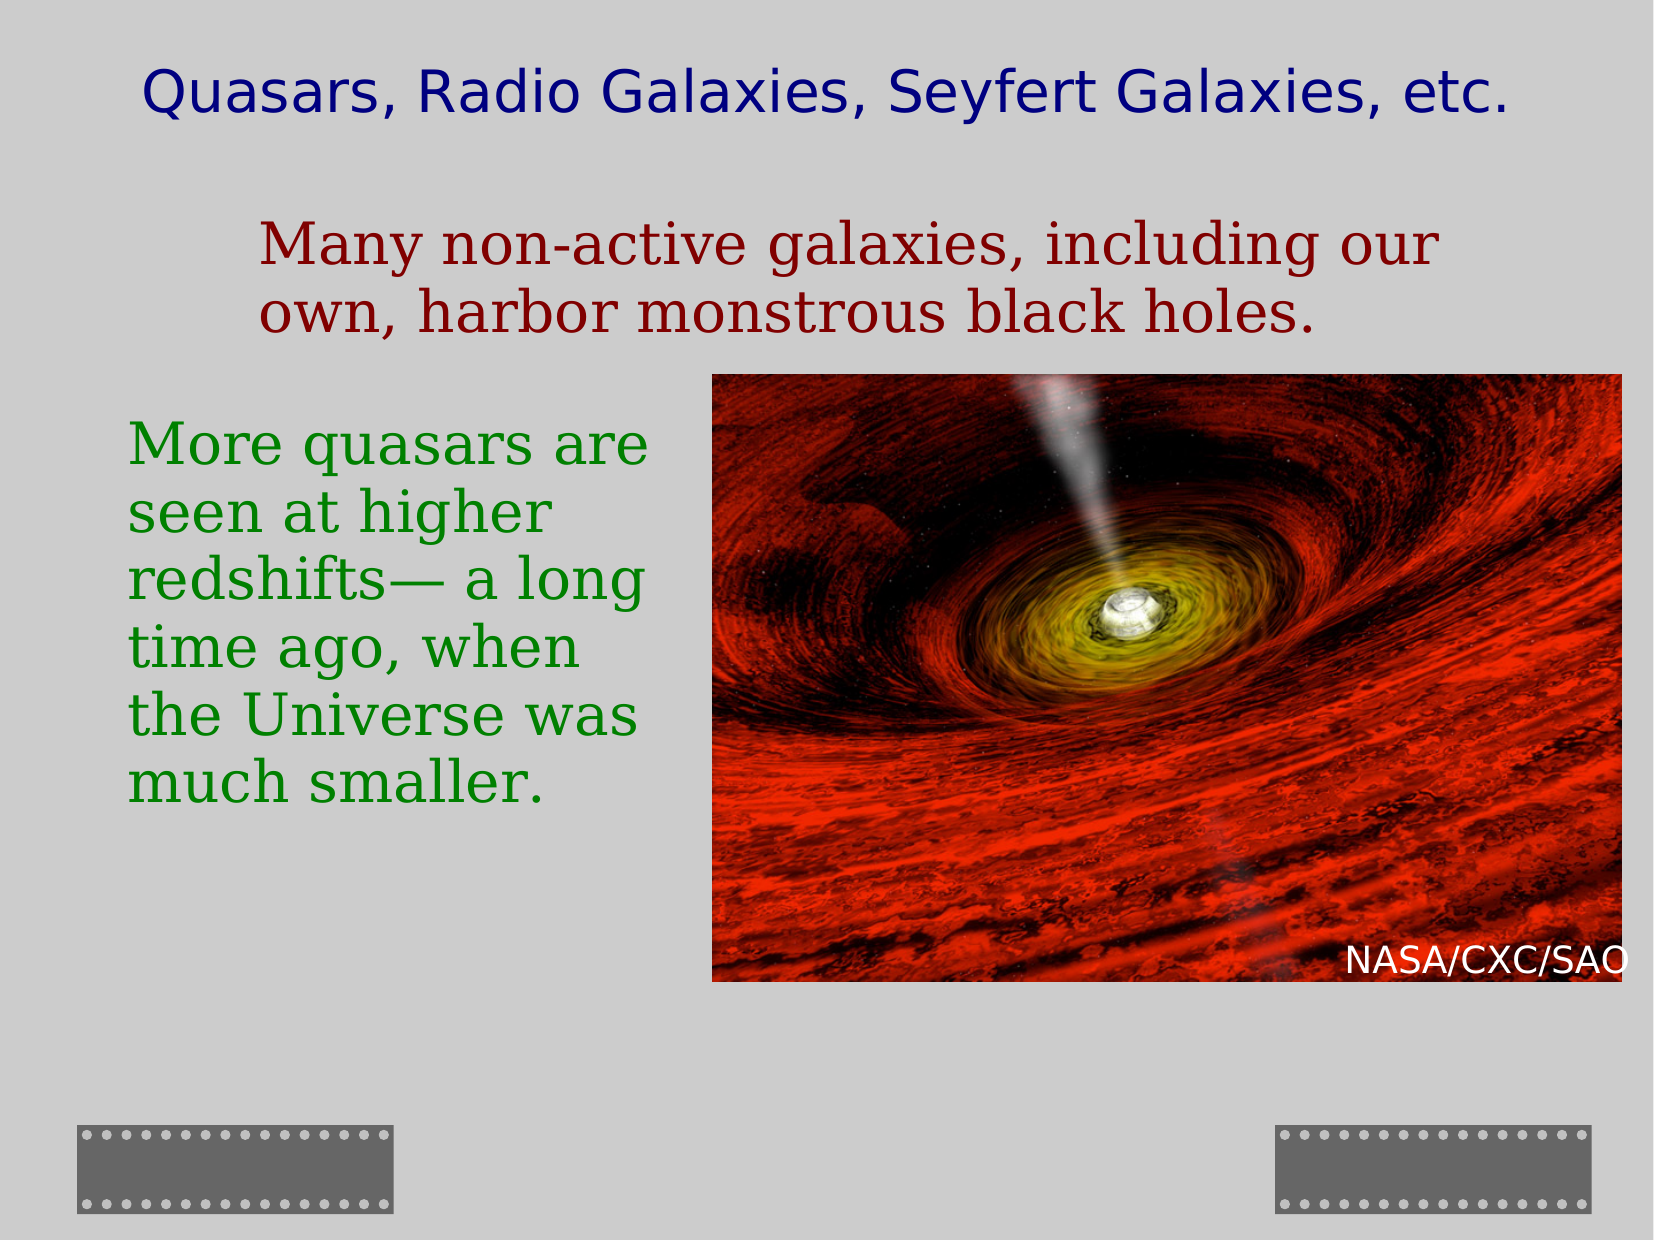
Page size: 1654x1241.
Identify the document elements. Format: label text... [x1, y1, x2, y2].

text_box Many non-active galaxies, including our own, harbor monstrous black holes. [243, 203, 1538, 354]
text_box More quasars are seen at higher redshifts— a long time ago, when the Universe was much smaller. [112, 402, 676, 825]
text_box Quasars, Radio Galaxies, Seyfert Galaxies, etc. [126, 51, 1527, 134]
text_box [1275, 1125, 1592, 1215]
text_box [77, 1125, 394, 1215]
picture [712, 374, 1622, 982]
text_box NASA/CXC/SAO [1329, 931, 1640, 990]
